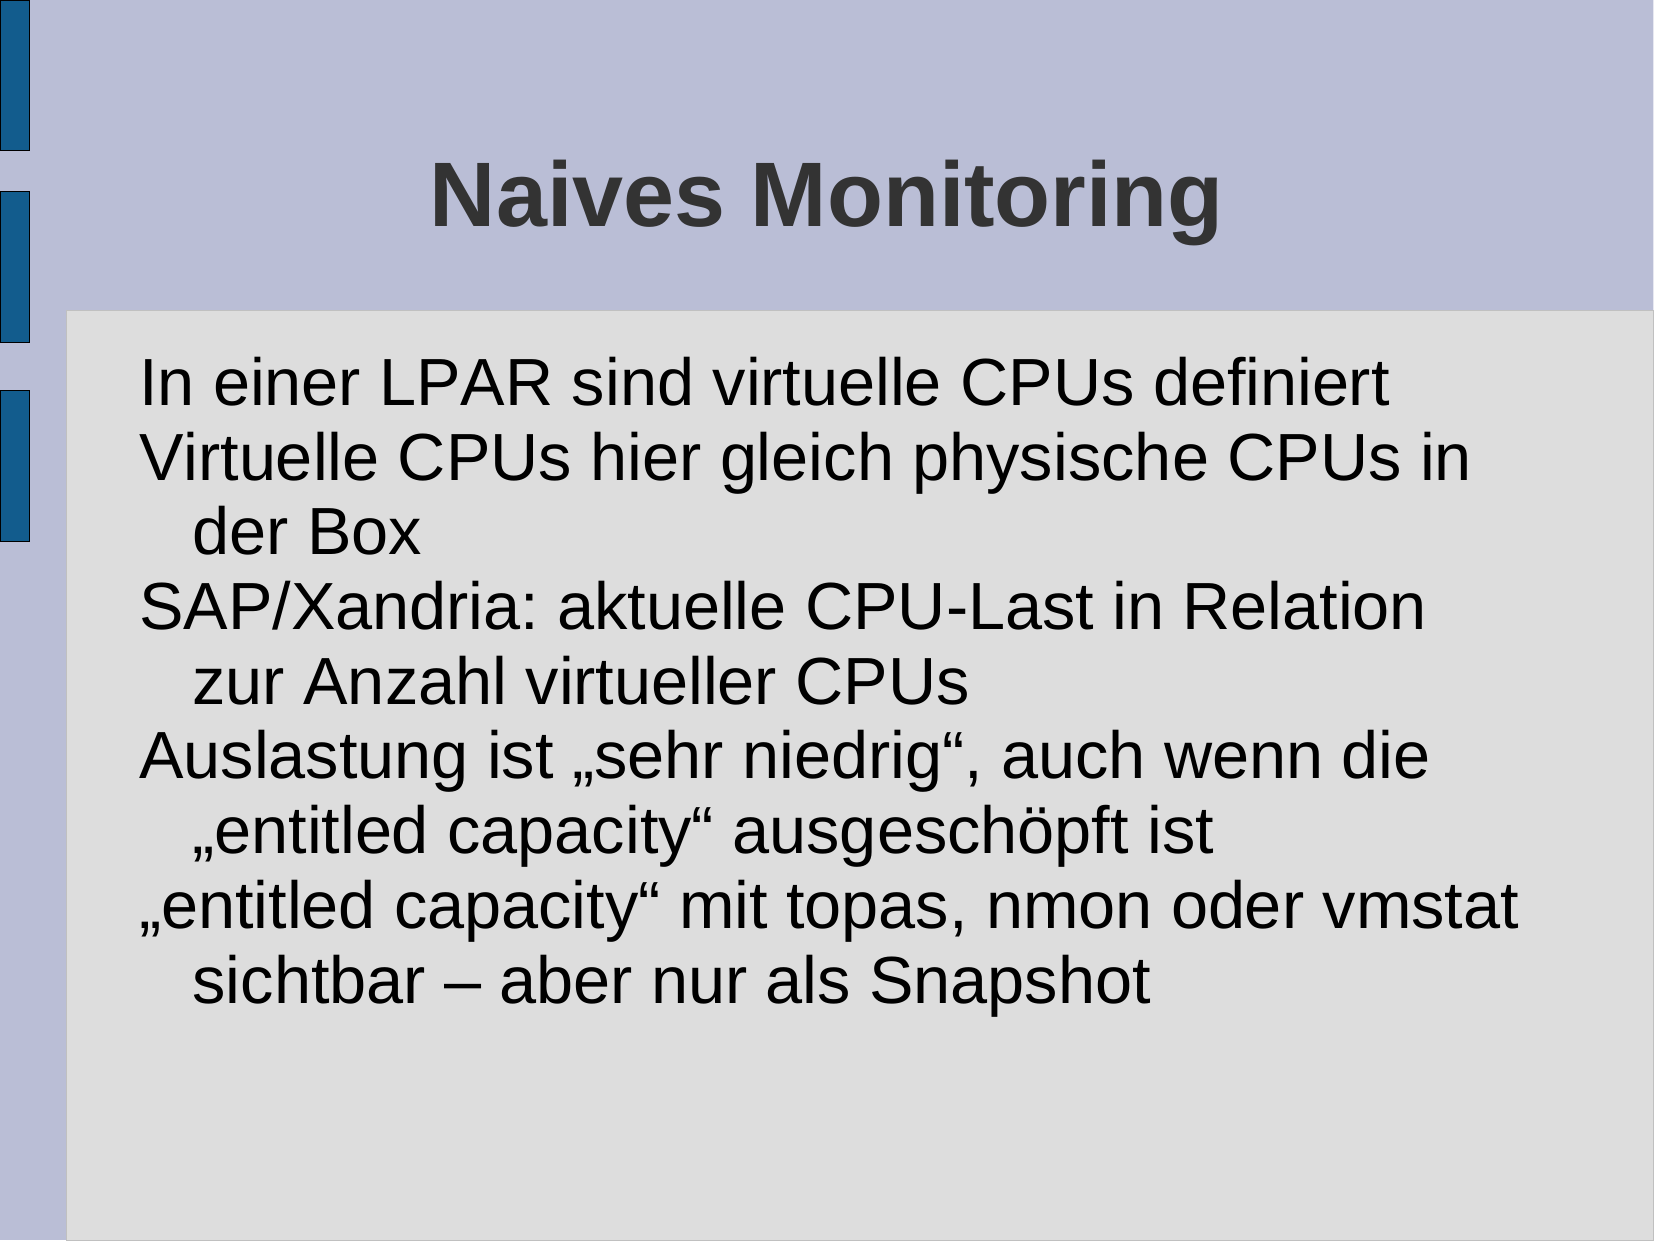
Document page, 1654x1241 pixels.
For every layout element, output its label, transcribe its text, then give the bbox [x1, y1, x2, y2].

list In einer LPAR sind virtuelle CPUs definiert Virtuelle CPUs hier gleich physische CPUs in der Box SAP/Xandria: aktuelle CPU-Last in Relation zur Anzahl virtueller CPUs Auslastung ist „sehr niedrig“, auch wenn die „entitled capacity“ ausgeschöpft ist „entitled capacity“ mit topas, nmon oder vmstat sichtbar – aber nur als Snapshot [121, 344, 1534, 1127]
title Naives Monitoring [121, 91, 1534, 299]
